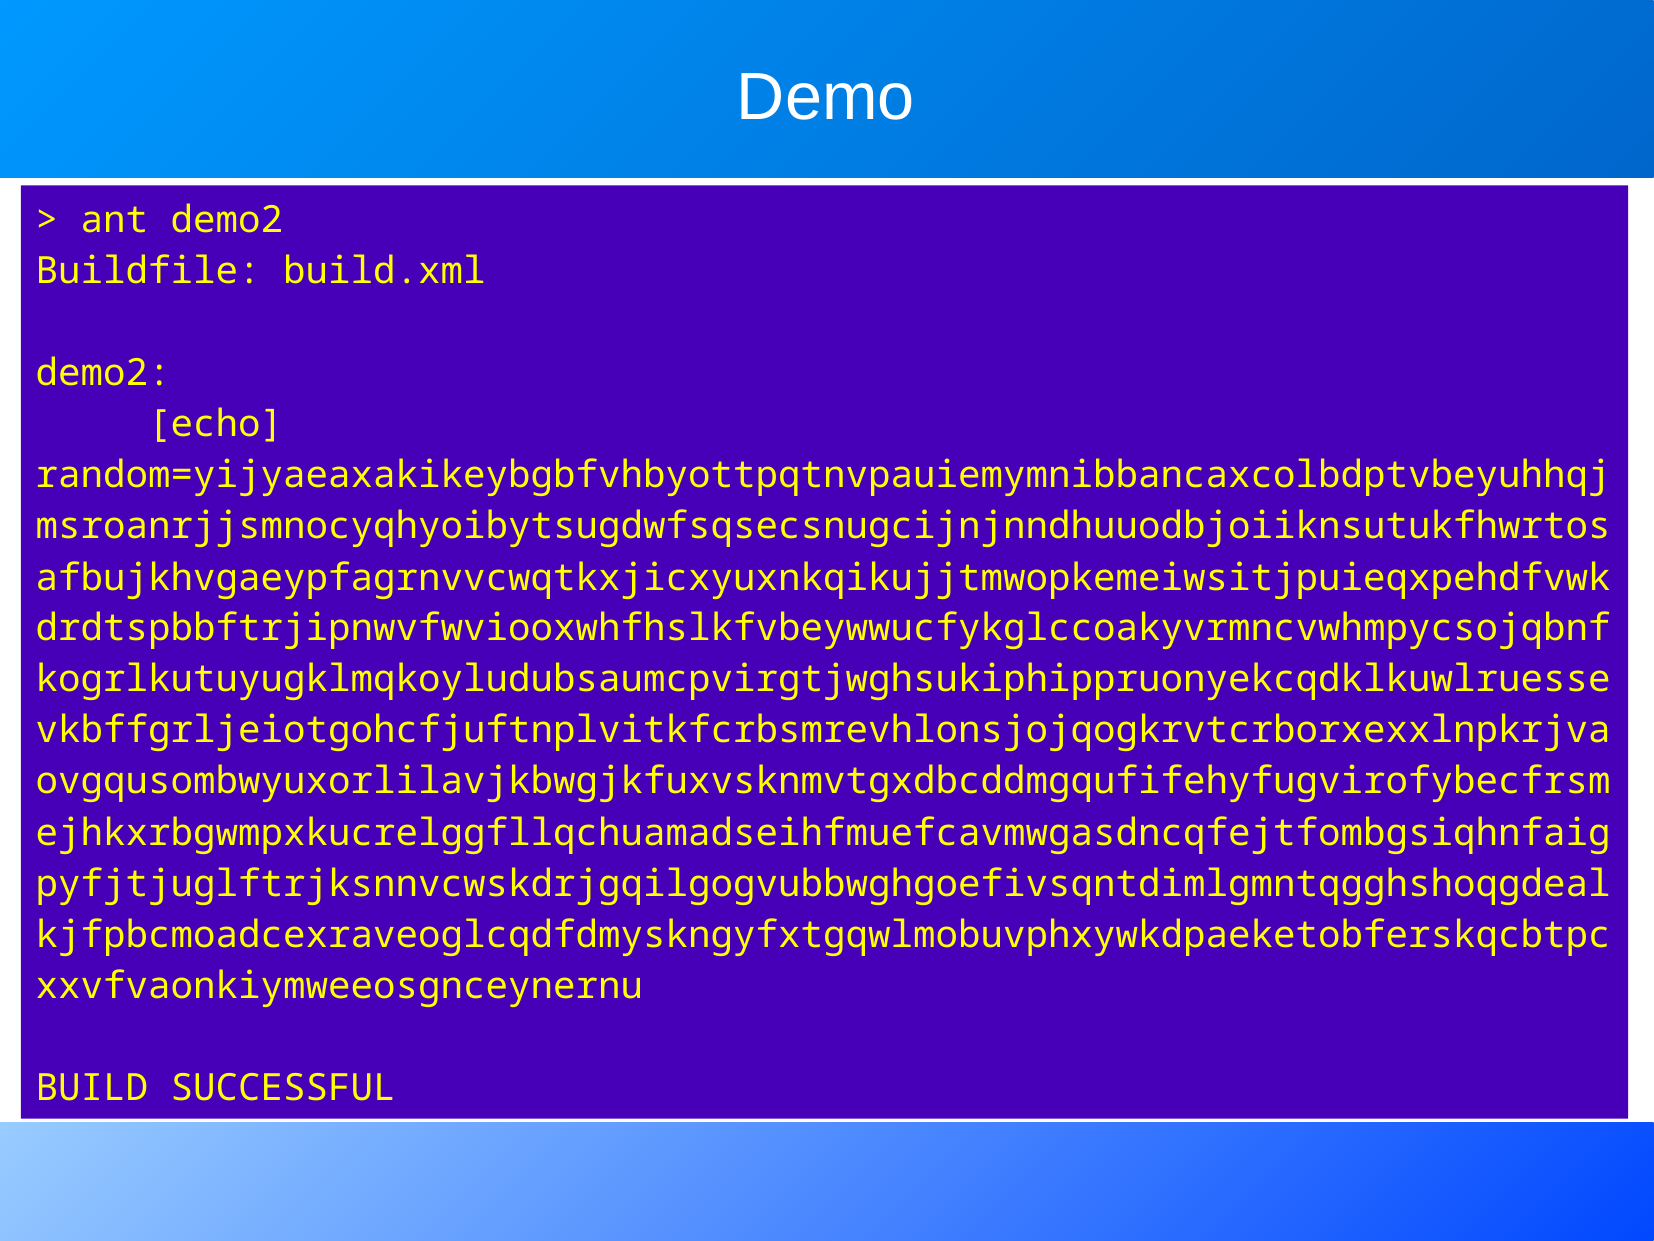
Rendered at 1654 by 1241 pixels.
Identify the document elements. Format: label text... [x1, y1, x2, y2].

title Demo [162, 59, 1489, 148]
text_box > ant demo2 Buildfile: build.xml demo2: [echo] random=yijyaeaxakikeybgbfvhbyottpqtnvpauiemymnibbancaxcolbdptvbeyuhhqjmsroanrjjsmnocyqhyoibytsugdwfsqsecsnugcijnjnndhuuodbjoiiknsutukfhwrtosafbujkhvgaeypfagrnvvcwqtkxjicxyuxnkqikujjtmwopkemeiwsitjpuieqxpehdfvwkdrdtspbbftrjipnwvfwviooxwhfhslkfvbeywwucfykglccoakyvrmncvwhmpycsojqbnfkogrlkutuyugklmqkoyludubsaumcpvirgtjwghsukiphippruonyekcqdklkuwlruessevkbffgrljeiotgohcfjuftnplvitkfcrbsmrevhlonsjojqogkrvtcrborxexxlnpkrjvaovgqusombwyuxorlilavjkbwgjkfuxvsknmvtgxdbcddmgqufifehyfugvirofybecfrsmejhkxrbgwmpxkucrelggfllqchuamadseihfmuefcavmwgasdncqfejtfombgsiqhnfaigpyfjtjuglftrjksnnvcwskdrjgqilgogvubbwghgoefivsqntdimlgmntqgghshoqgdealkjfpbcmoadcexraveoglcqdfdmyskngyfxtgqwlmobuvphxywkdpaeketobferskqcbtpcxxvfvaonkiymweeosgnceynernu BUILD SUCCESSFUL [20, 190, 1629, 1114]
